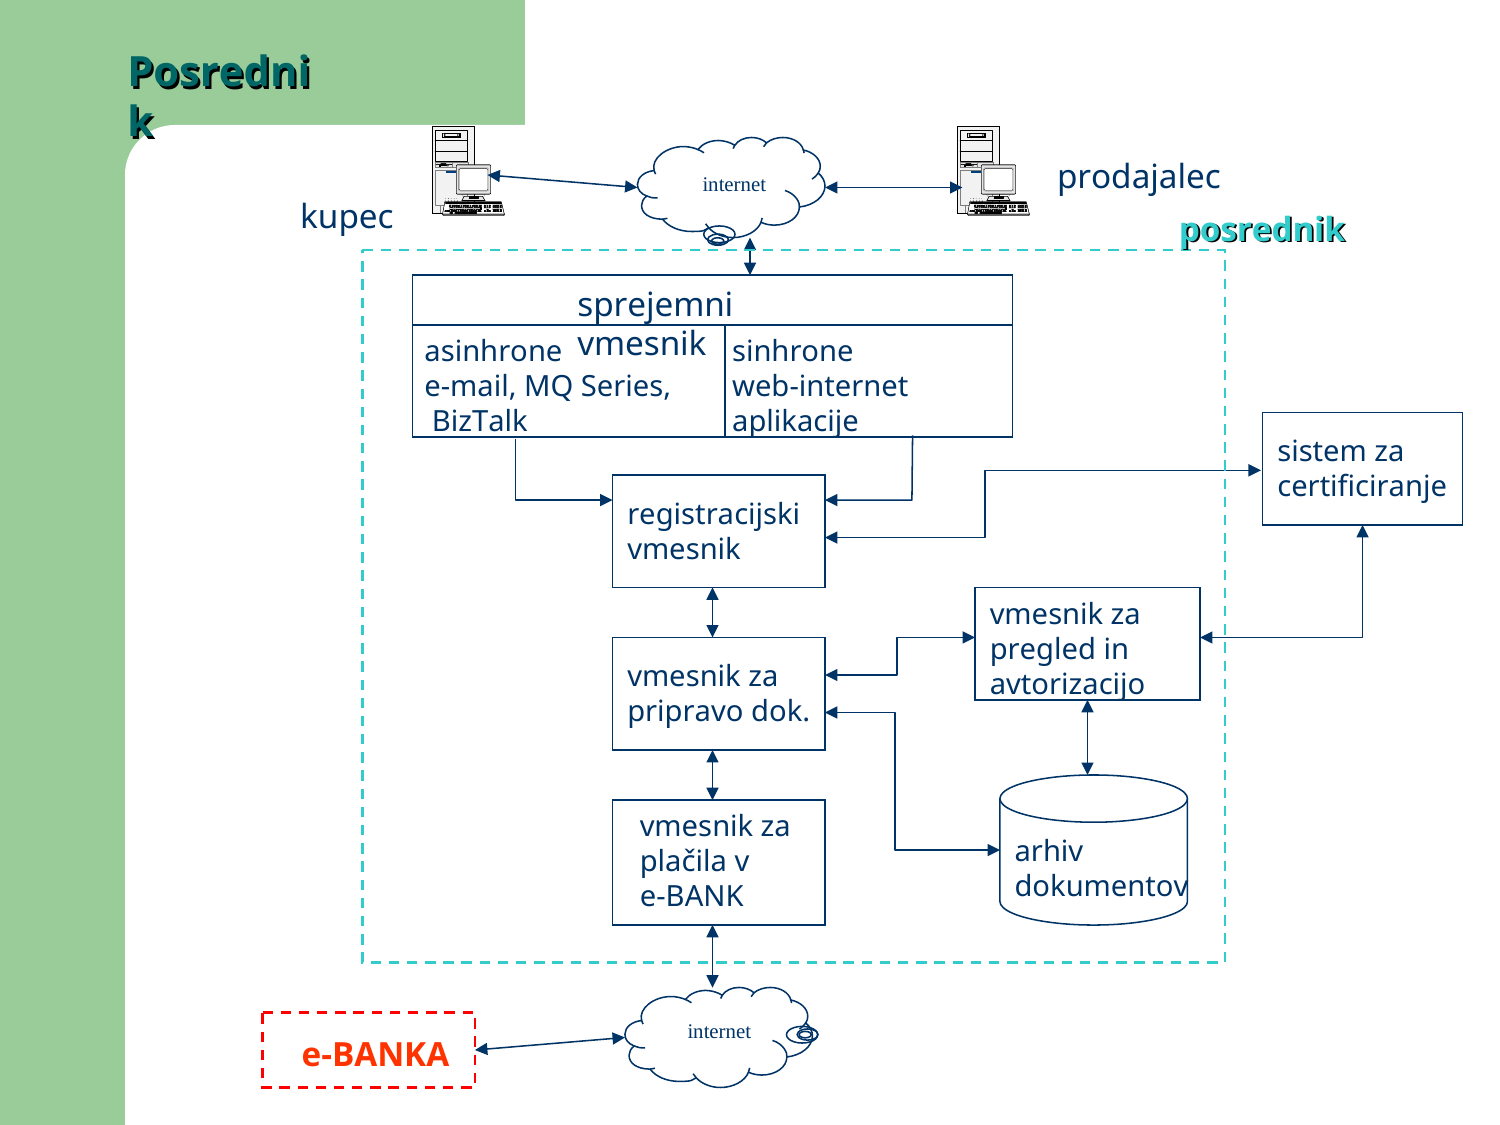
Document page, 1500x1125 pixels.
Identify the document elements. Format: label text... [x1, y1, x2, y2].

text_box e-BANKA [286, 1024, 465, 1081]
text_box sprejemni vmesnik [562, 274, 869, 371]
text_box arhiv dokumentov [999, 824, 1213, 911]
text_box internet [687, 162, 782, 203]
text_box registracijski vmesnik [612, 487, 850, 573]
text_box kupec [285, 187, 409, 243]
text_box vmesnik za pregled in avtorizacijo [975, 587, 1213, 708]
text_box asinhrone e-mail, MQ Series, BizTalk [409, 324, 687, 446]
text_box posrednik [1164, 199, 1361, 256]
chart [937, 112, 1058, 250]
text_box prodajalec [1042, 147, 1237, 204]
text_box sistem za certificiranje [1262, 424, 1500, 511]
text_box sinhrone web-internet aplikacije [717, 324, 932, 446]
chart [412, 112, 533, 250]
text_box Posrednik [112, 37, 351, 153]
text_box vmesnik za plačila v e-BANK [624, 799, 863, 921]
text_box internet [672, 1009, 767, 1051]
text_box vmesnik za pripravo dok. [612, 649, 850, 736]
